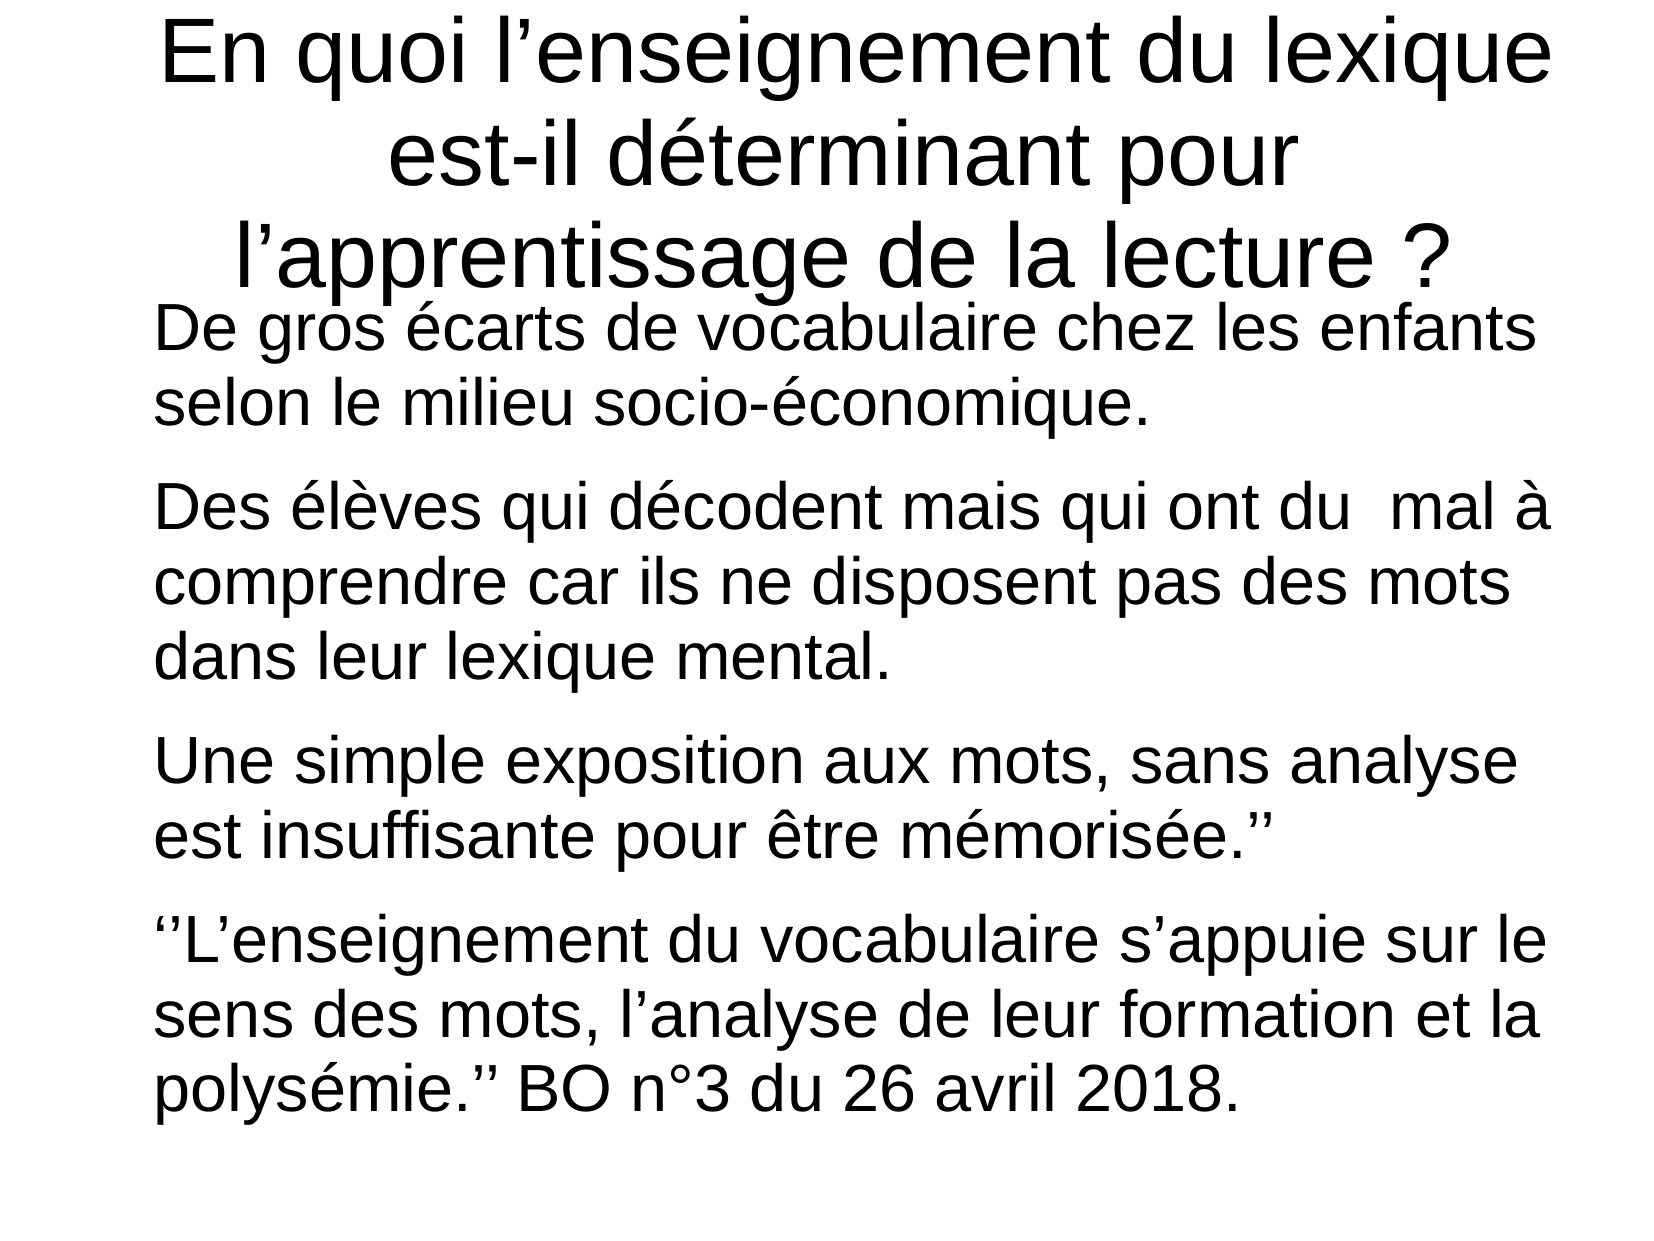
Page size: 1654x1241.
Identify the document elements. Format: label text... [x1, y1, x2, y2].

list De gros écarts de vocabulaire chez les enfants selon le milieu socio-économique. Des élèves qui décodent mais qui ont du mal à comprendre car ils ne disposent pas des mots dans leur lexique mental. Une simple exposition aux mots, sans analyse est insuffisante pour être mémorisée.’’ ‘’L’enseignement du vocabulaire s’appuie sur le sens des mots, l’analyse de leur formation et la polysémie.’’ BO n°3 du 26 avril 2018. [82, 290, 1571, 1127]
title En quoi l’enseignement du lexique est-il déterminant pour l’apprentissage de la lecture ? [82, 0, 1571, 290]
